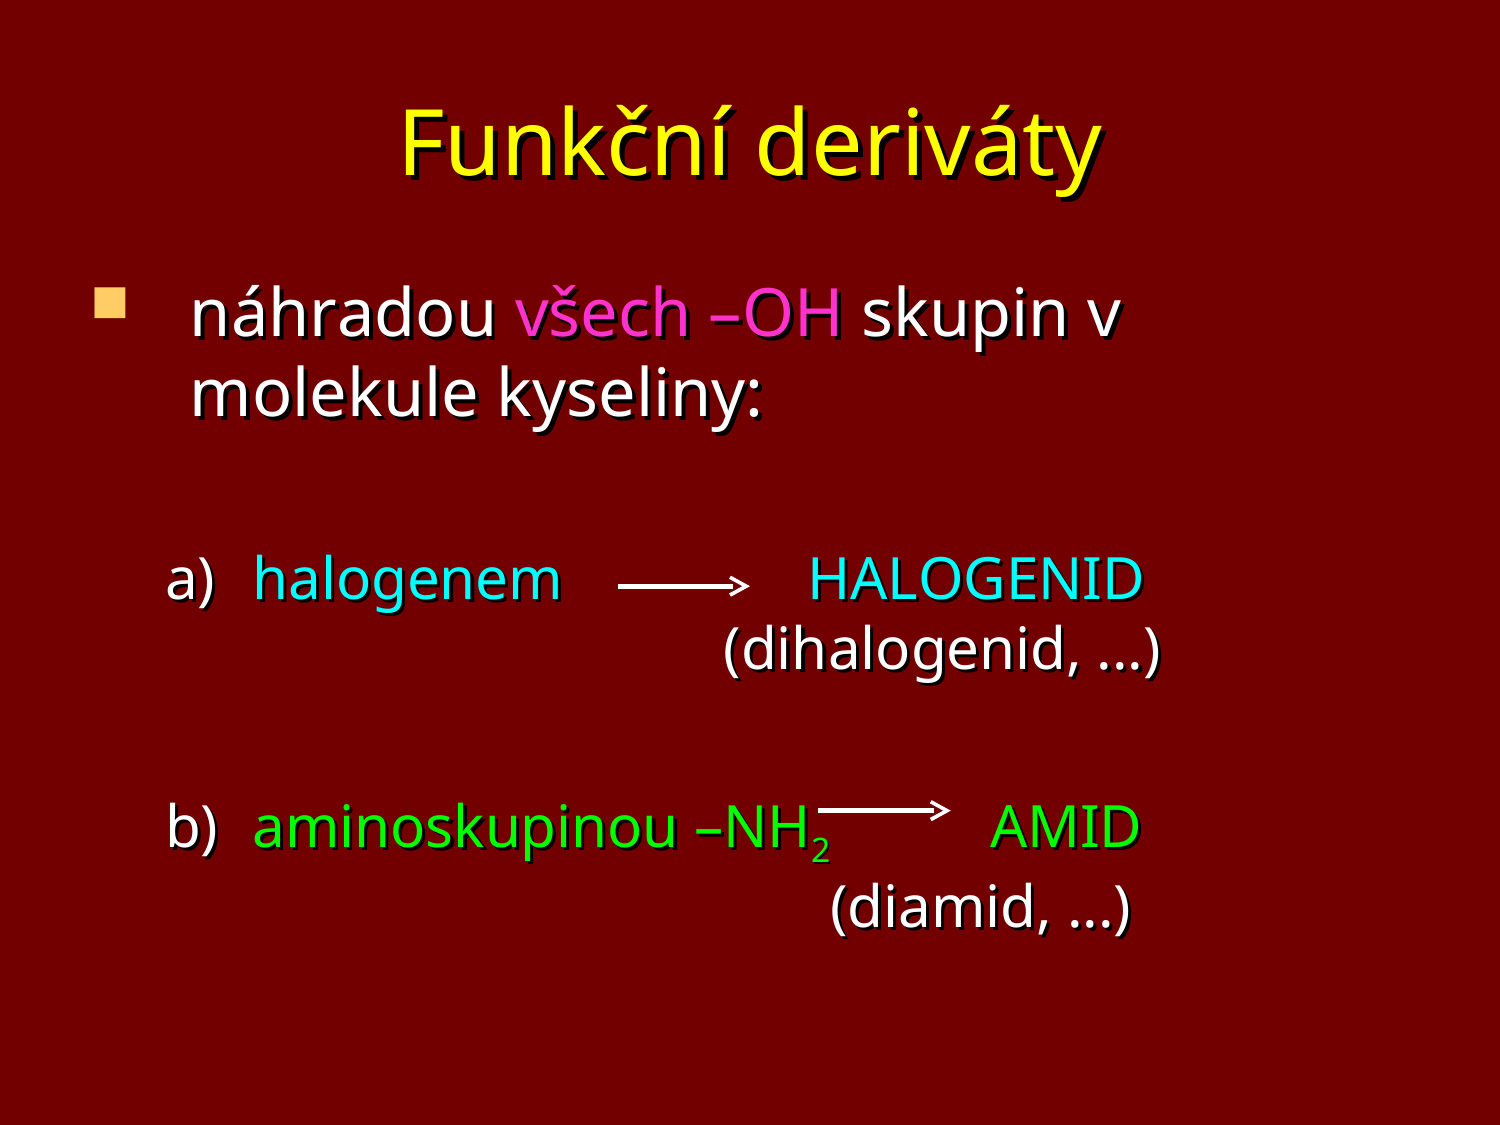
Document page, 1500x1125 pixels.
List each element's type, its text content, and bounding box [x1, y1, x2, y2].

title Funkční deriváty [75, 45, 1426, 233]
list náhradou všech –OH skupin v molekule kyseliny: halogenem HALOGENID (dihalogenid, ...) aminoskupinou –NH2 AMID (diamid, ...) [75, 262, 1426, 1107]
